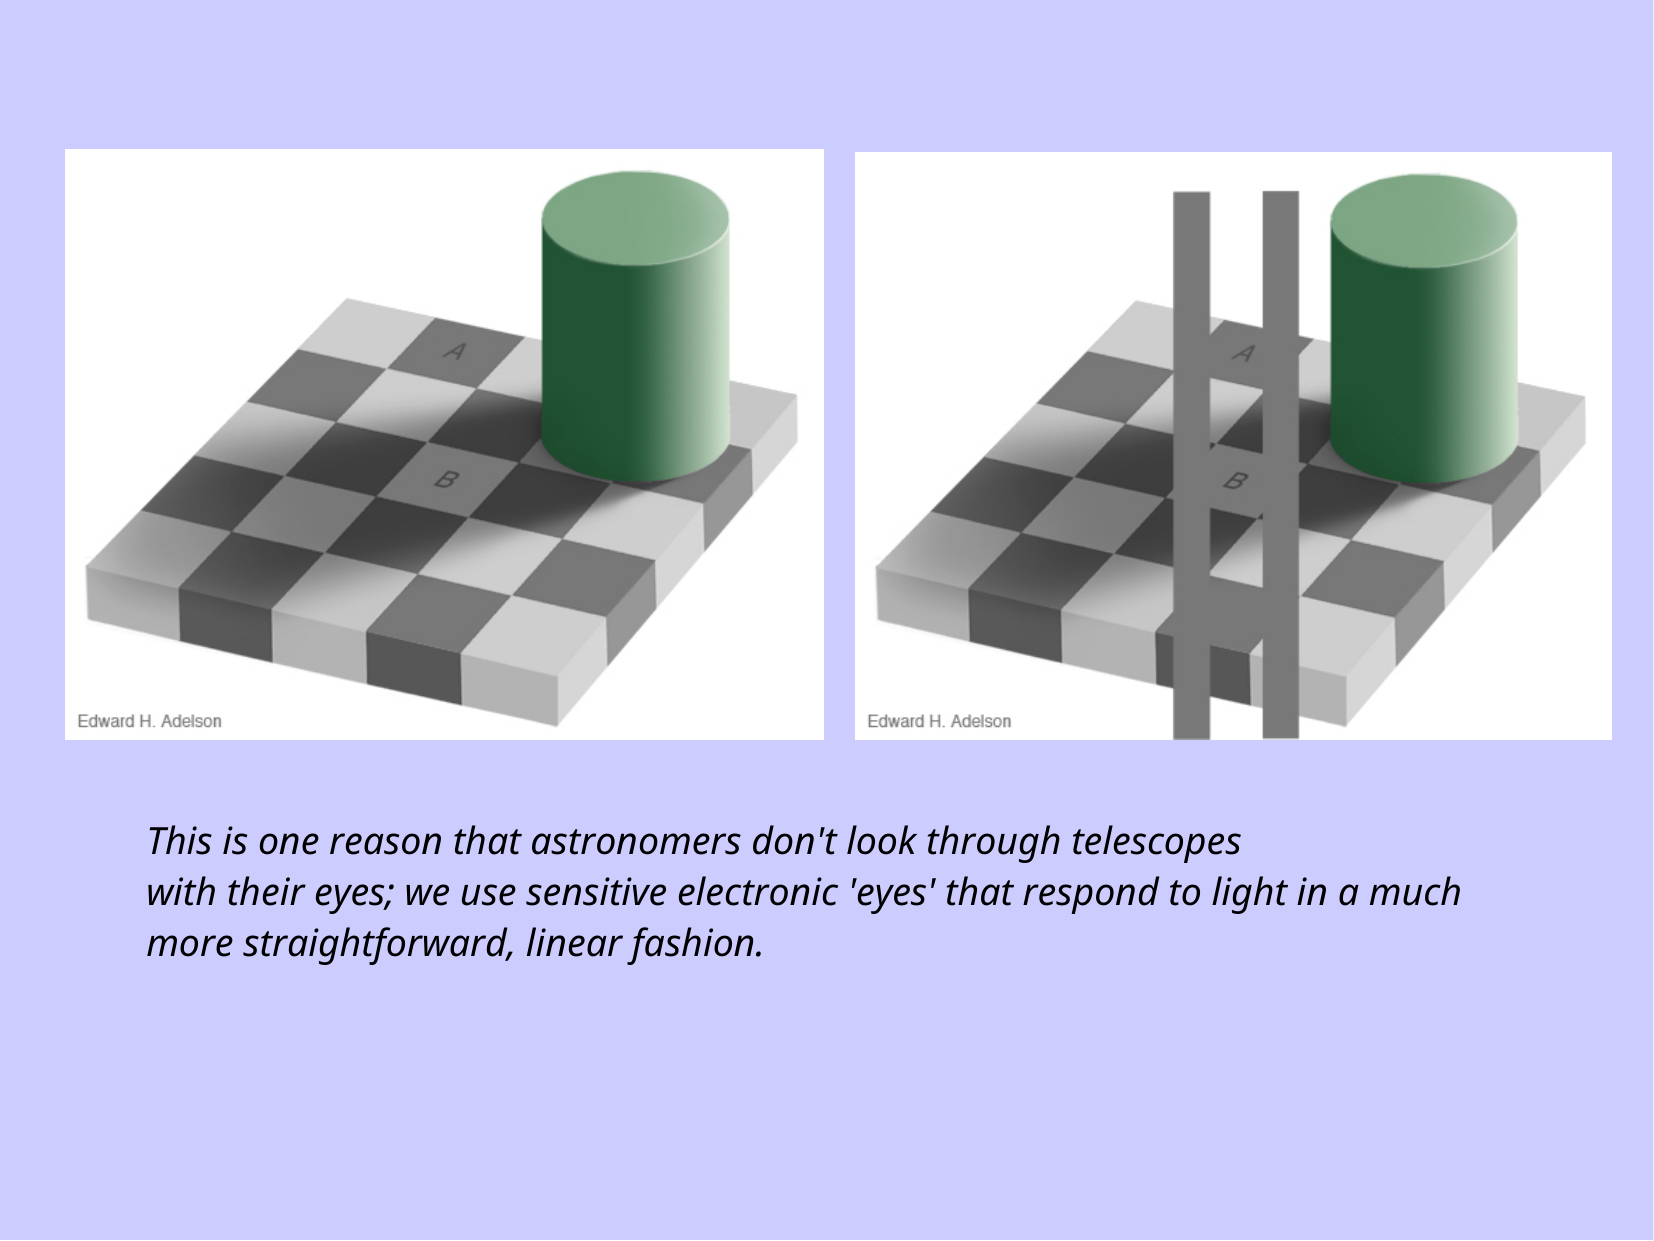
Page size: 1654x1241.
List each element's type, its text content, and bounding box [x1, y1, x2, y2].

picture [65, 149, 824, 740]
picture [855, 152, 1612, 740]
text_box This is one reason that astronomers don't look through telescopes with their eyes; we use sensitive electronic 'eyes' that respond to light in a much more straightforward, linear fashion. [146, 814, 1479, 959]
